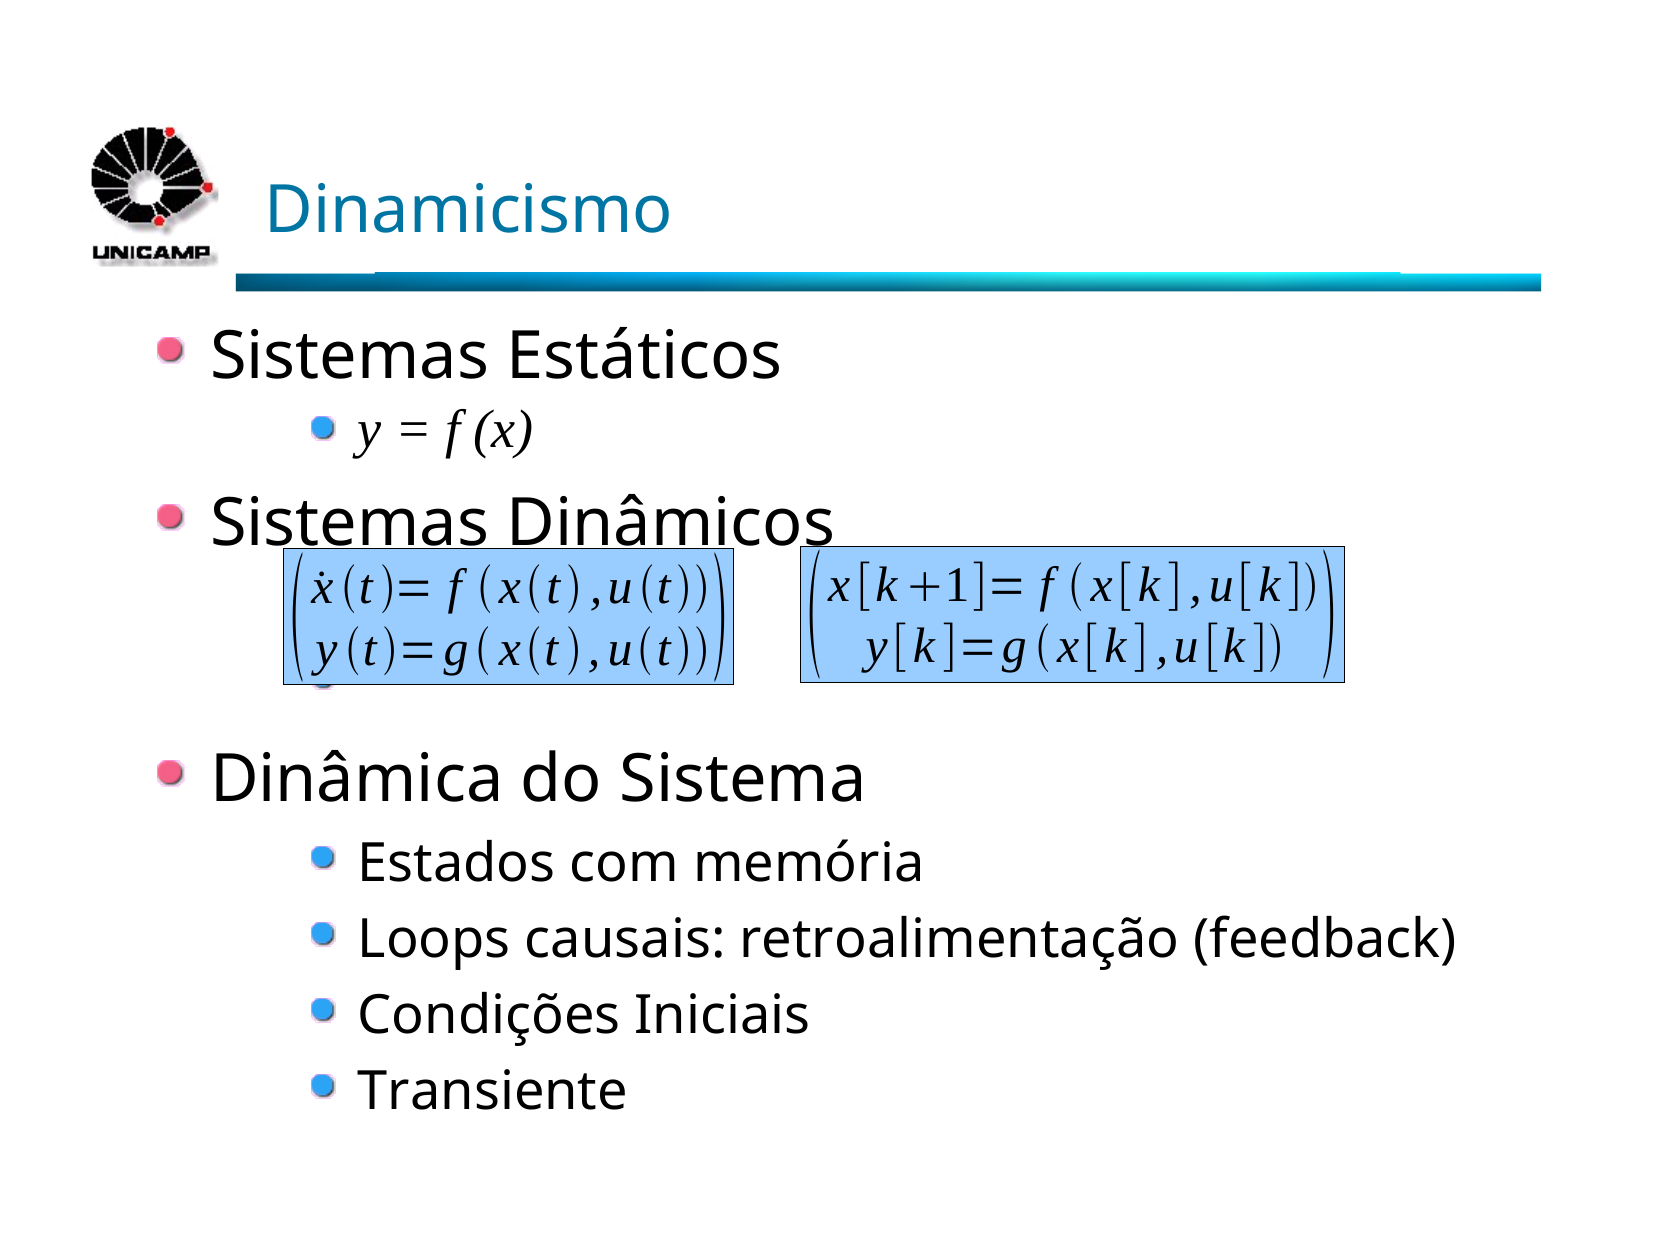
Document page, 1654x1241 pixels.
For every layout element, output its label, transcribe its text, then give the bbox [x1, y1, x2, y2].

title Dinamicismo [264, 42, 1534, 250]
chart [800, 546, 1345, 683]
picture [125, 272, 1654, 295]
list Sistemas Estáticos y = f (x) Sistemas Dinâmicos Dinâmica do Sistema Estados com memória Loops causais: retroalimentação (feedback) Condições Iniciais Transiente [121, 309, 1534, 1182]
chart [283, 548, 734, 685]
